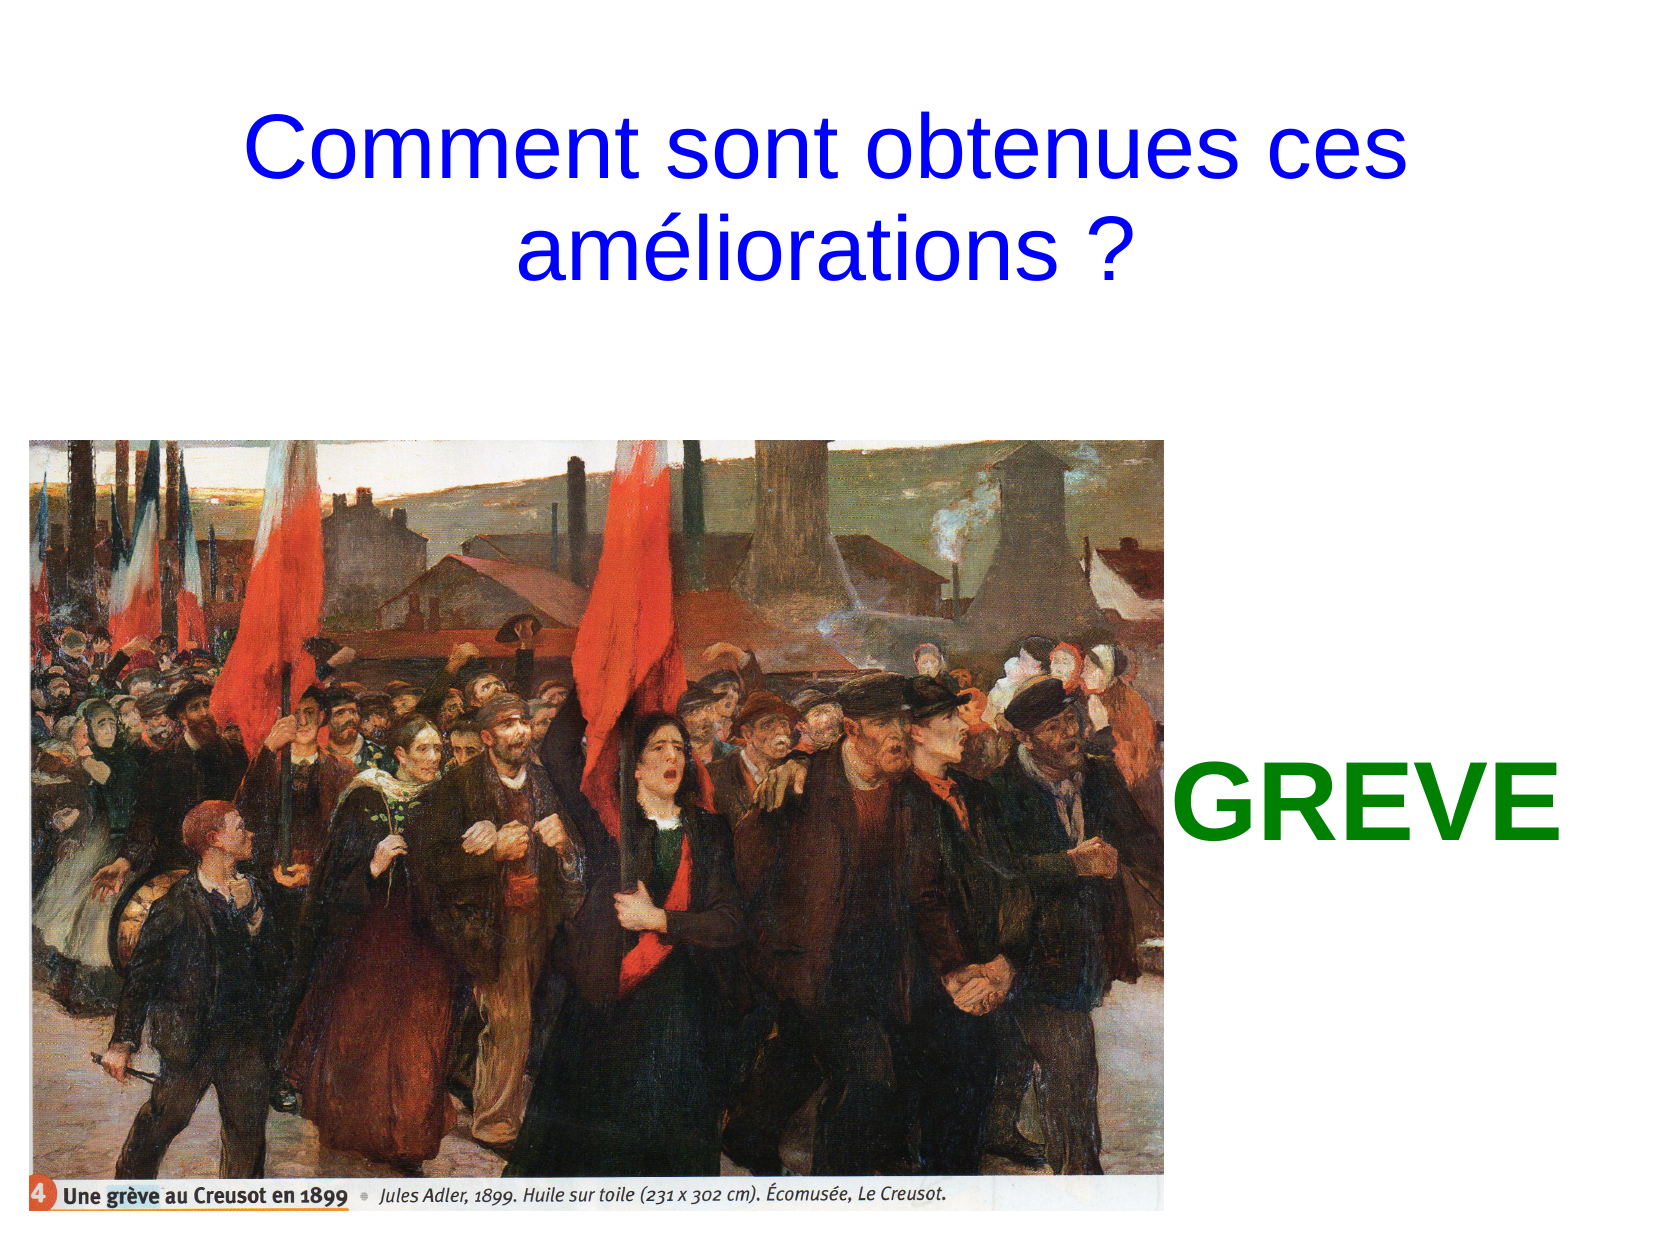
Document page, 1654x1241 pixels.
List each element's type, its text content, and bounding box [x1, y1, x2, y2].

title Comment sont obtenues ces améliorations ? [82, 88, 1571, 307]
picture [29, 440, 1164, 1211]
title GREVE [1051, 738, 1654, 864]
